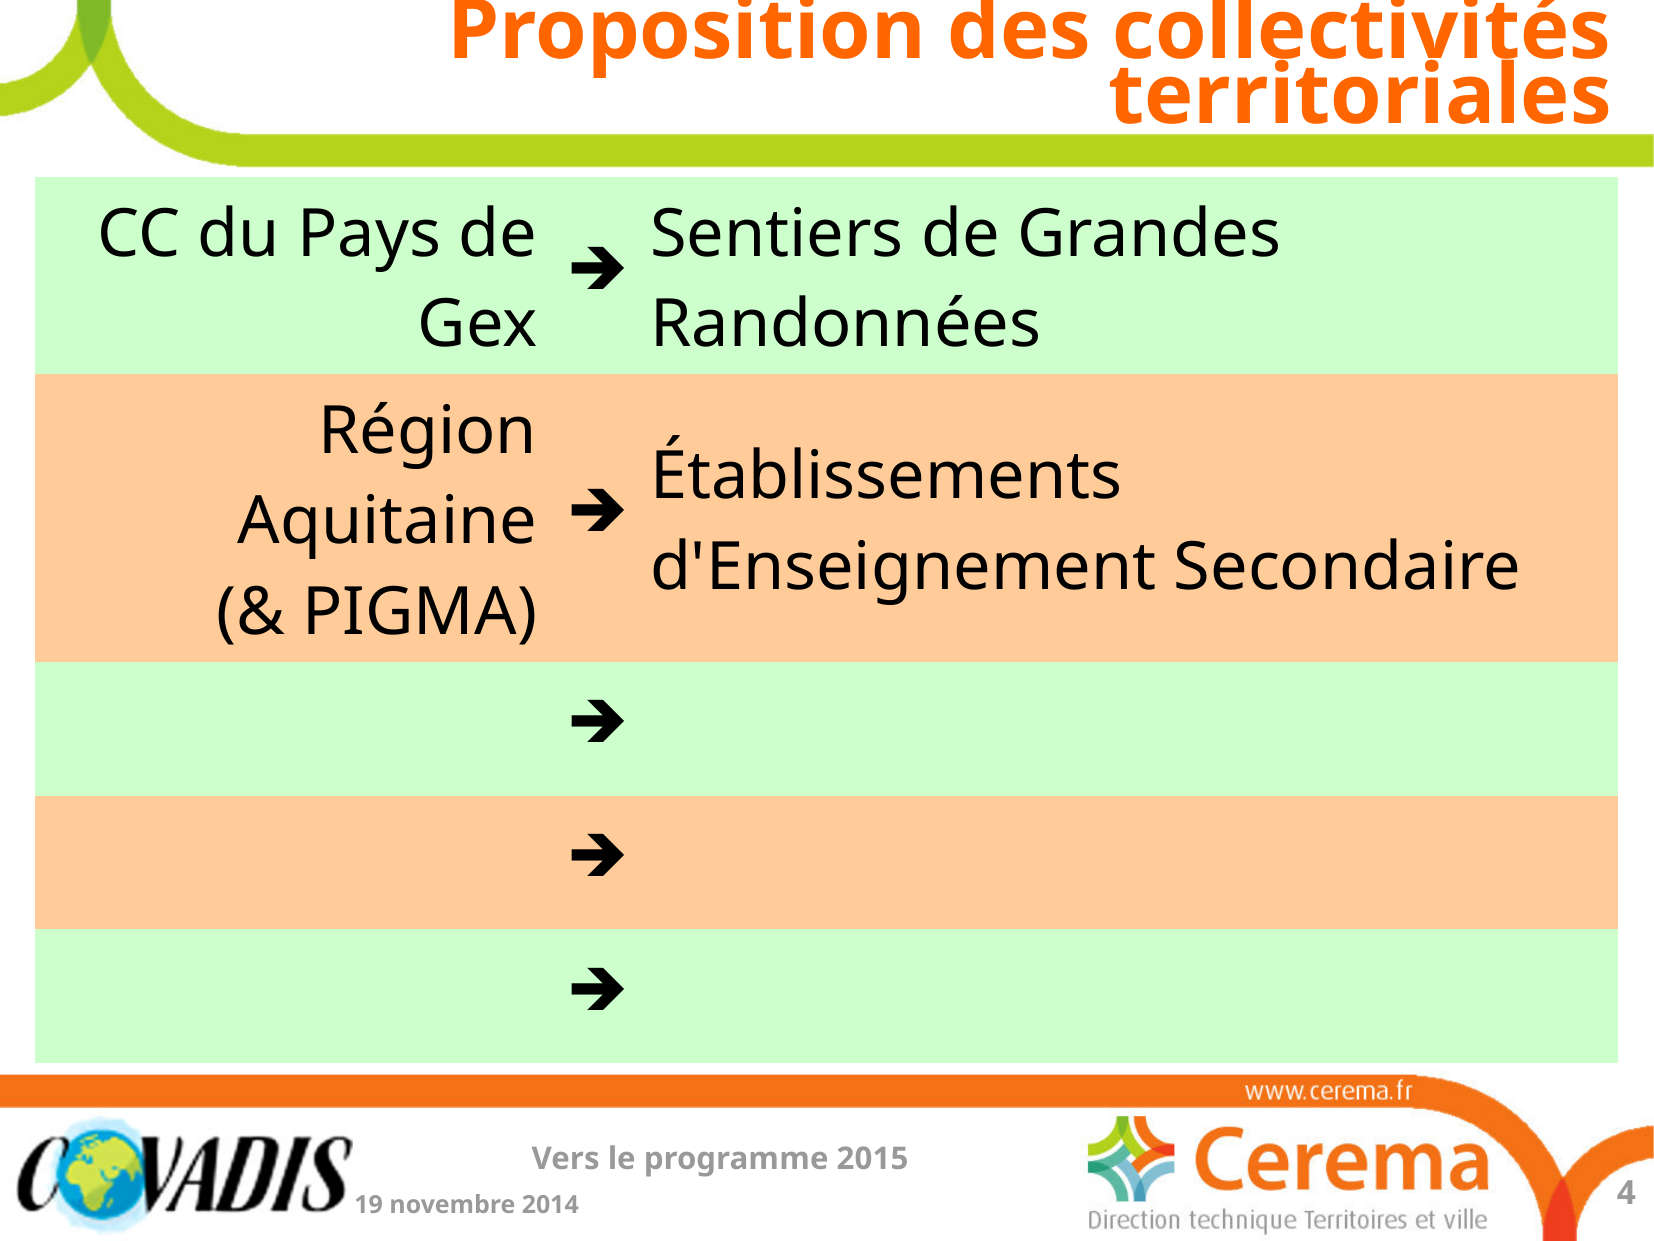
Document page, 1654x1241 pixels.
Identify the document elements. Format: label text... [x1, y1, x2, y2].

table_cell [35, 662, 552, 796]
table_header  [552, 177, 635, 374]
table_cell [635, 929, 1618, 1063]
table_cell  [552, 796, 635, 929]
table_cell [635, 662, 1618, 796]
table_header Sentiers de Grandes Randonnées [635, 177, 1618, 374]
table_cell [35, 796, 552, 929]
table_cell [635, 796, 1618, 929]
table_cell  [552, 662, 635, 796]
table_cell  [552, 929, 635, 1063]
title Proposition des collectivités territoriales [177, 0, 1613, 172]
table_cell [35, 929, 552, 1063]
picture [0, 0, 1654, 1241]
table_cell Région Aquitaine (& PIGMA) [35, 374, 552, 662]
table_header CC du Pays de Gex [35, 177, 552, 374]
table_cell  [552, 374, 635, 662]
table_cell Établissements d'Enseignement Secondaire [635, 374, 1618, 662]
